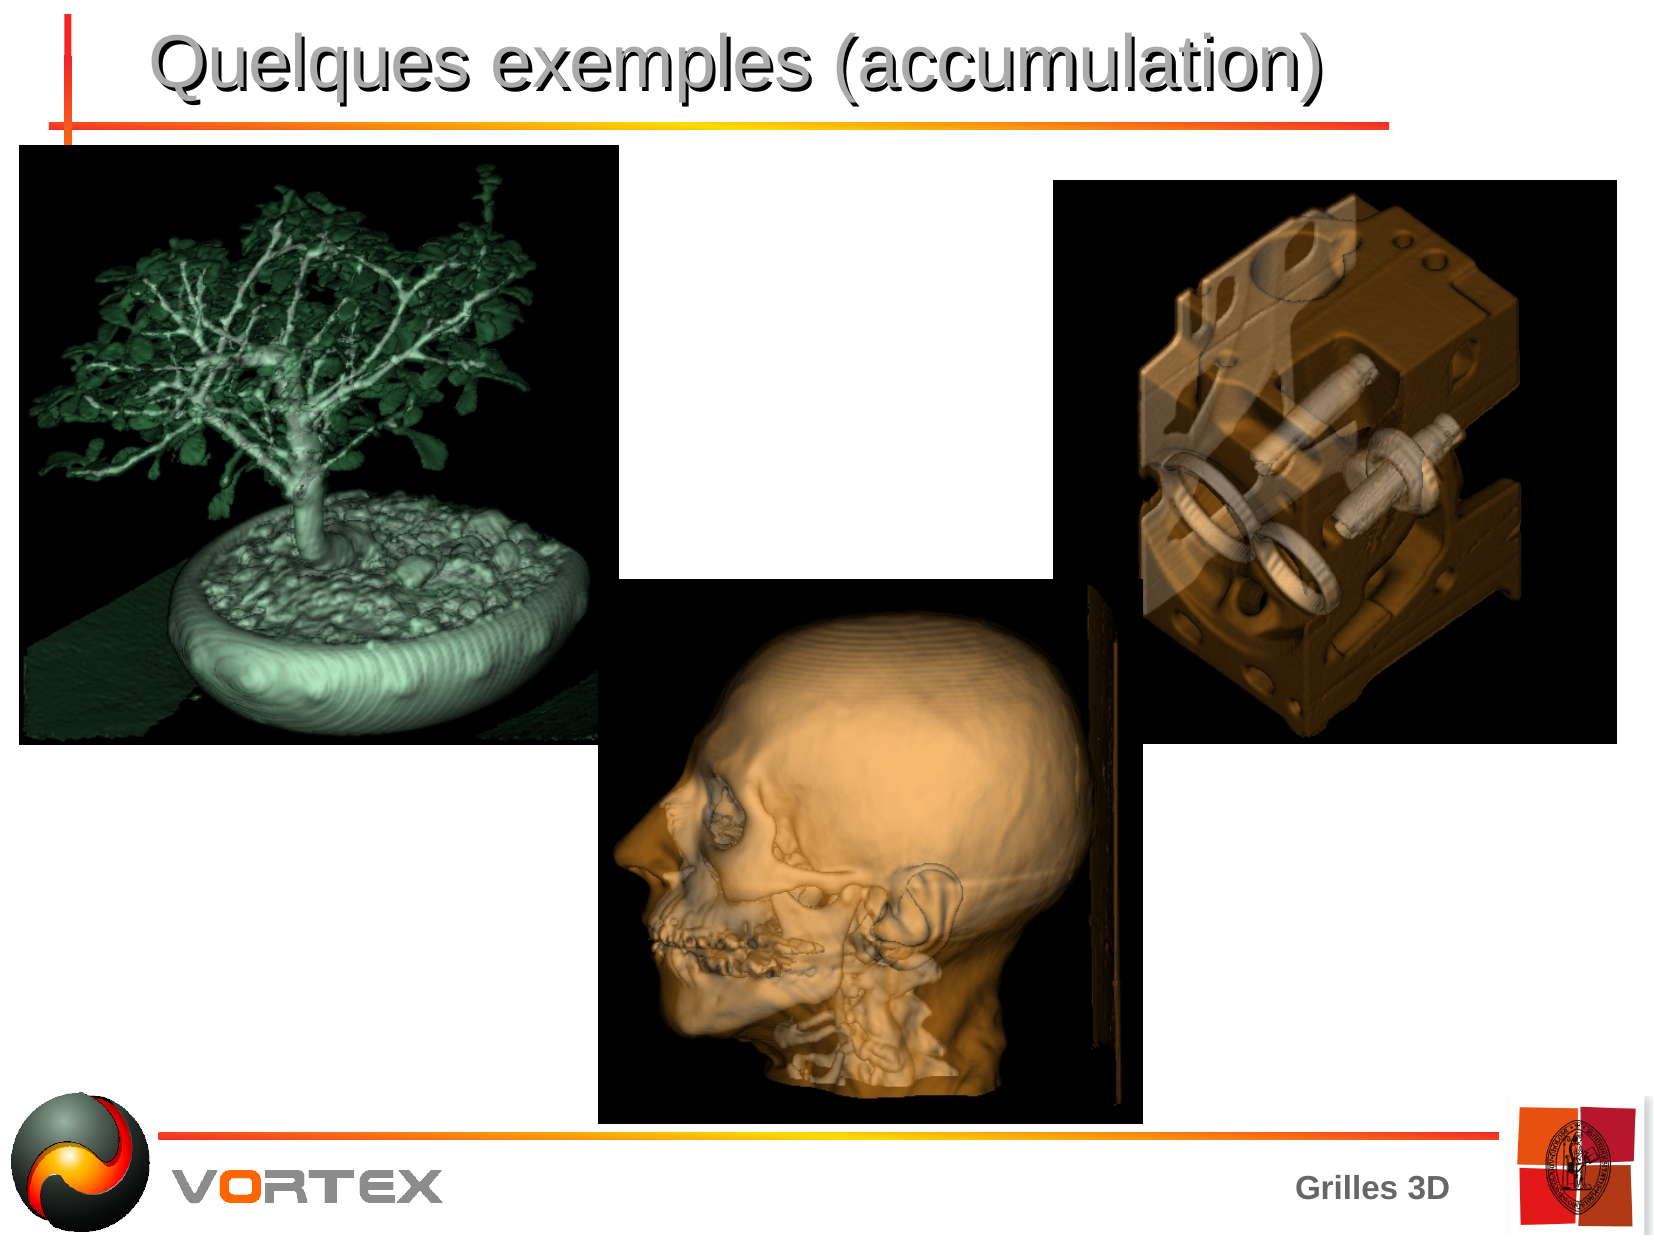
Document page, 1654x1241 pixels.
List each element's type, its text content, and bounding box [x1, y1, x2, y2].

picture [1505, 1096, 1653, 1235]
picture [11, 1092, 443, 1232]
title Quelques exemples (accumulation) [82, 4, 1392, 120]
picture [19, 145, 1617, 1124]
